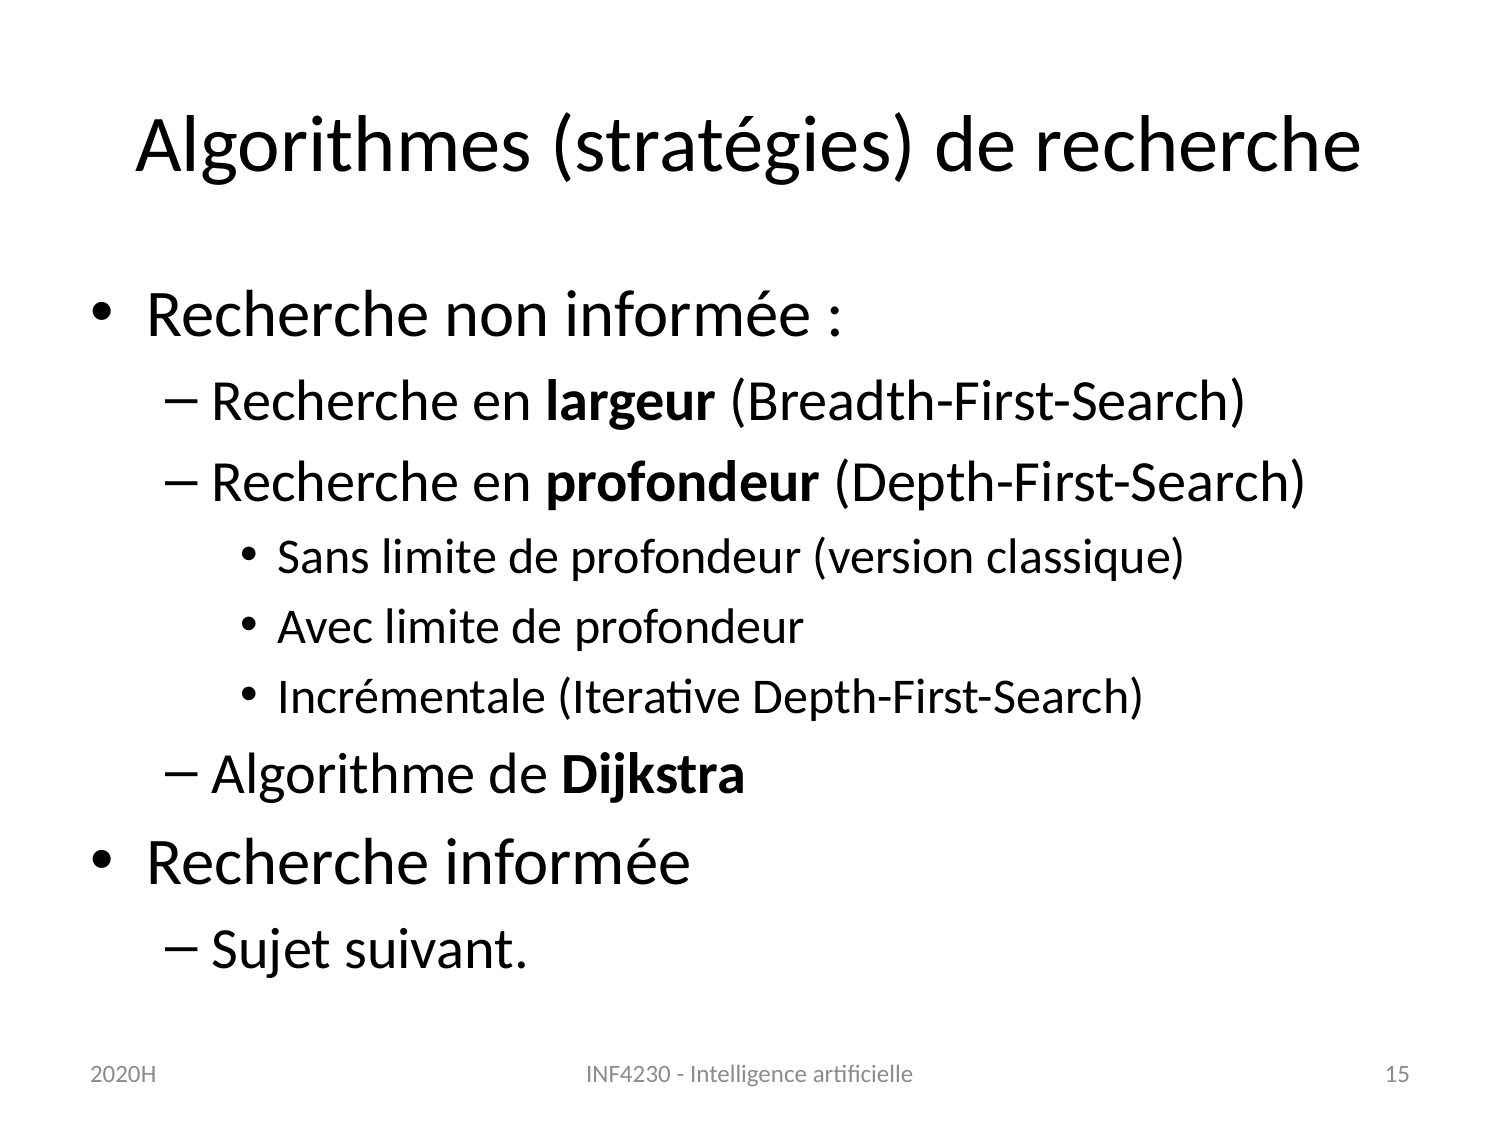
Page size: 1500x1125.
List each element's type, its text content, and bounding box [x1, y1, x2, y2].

slide_number <numéro> [1074, 1042, 1425, 1103]
title Algorithmes (stratégies) de recherche [75, 45, 1425, 233]
list Recherche non informée : Recherche en largeur (Breadth-First-Search) Recherche en profondeur (Depth-First-Search) Sans limite de profondeur (version classique) Avec limite de profondeur Incrémentale (Iterative Depth-First-Search) Algorithme de Dijkstra Recherche informée Sujet suivant. [75, 262, 1425, 1005]
slide_number 2020H [75, 1042, 425, 1103]
footer INF4230 - Intelligence artificielle [512, 1042, 988, 1103]
